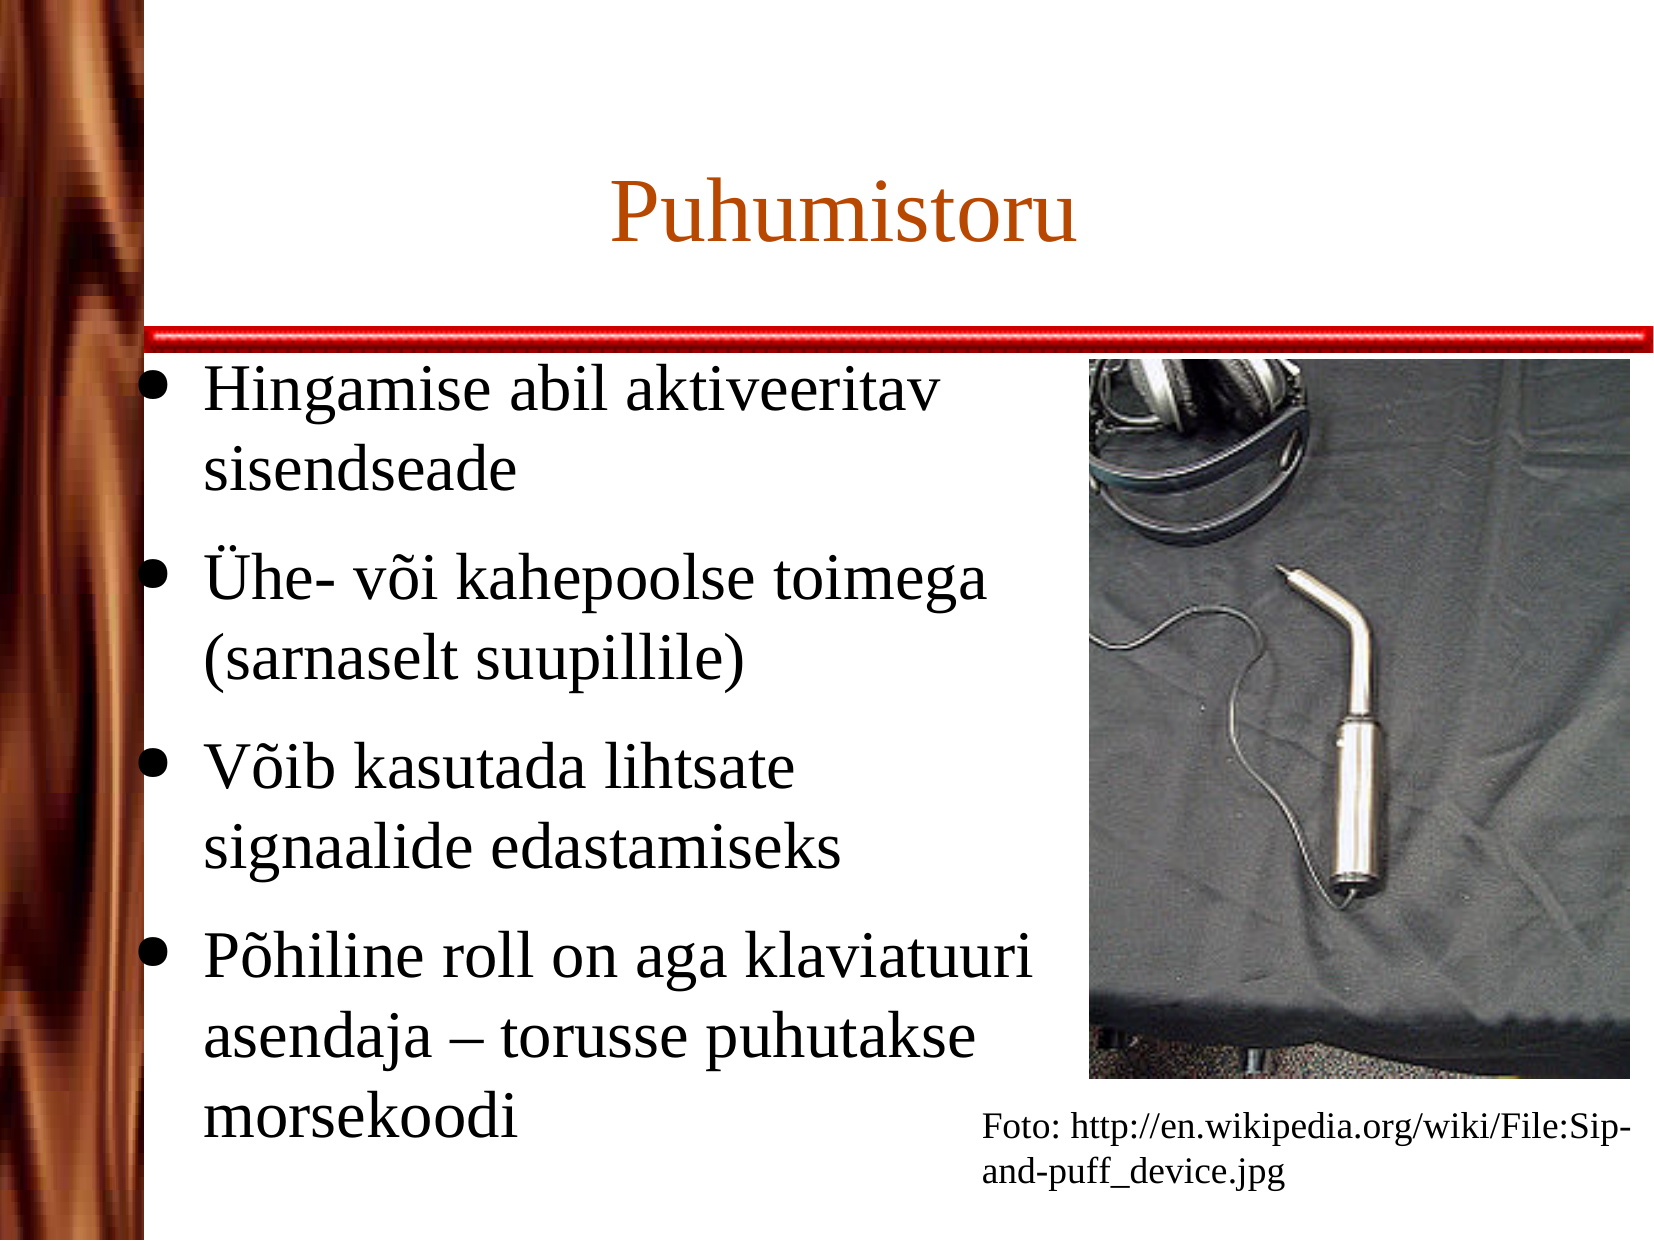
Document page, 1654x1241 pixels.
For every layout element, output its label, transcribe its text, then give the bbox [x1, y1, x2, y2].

picture [1089, 359, 1630, 1079]
title Puhumistoru [121, 100, 1533, 312]
picture [0, 0, 1654, 1240]
list Hingamise abil aktiveeritav sisendseade Ühe- või kahepoolse toimega (sarnaselt suupillile) Võib kasutada lihtsate signaalide edastamiseks Põhiline roll on aga klaviatuuri asendaja – torusse puhutakse morsekoodi [121, 344, 1063, 1179]
text_box Foto: http://en.wikipedia.org/wiki/File:Sip-and-puff_device.jpg [981, 1102, 1639, 1190]
